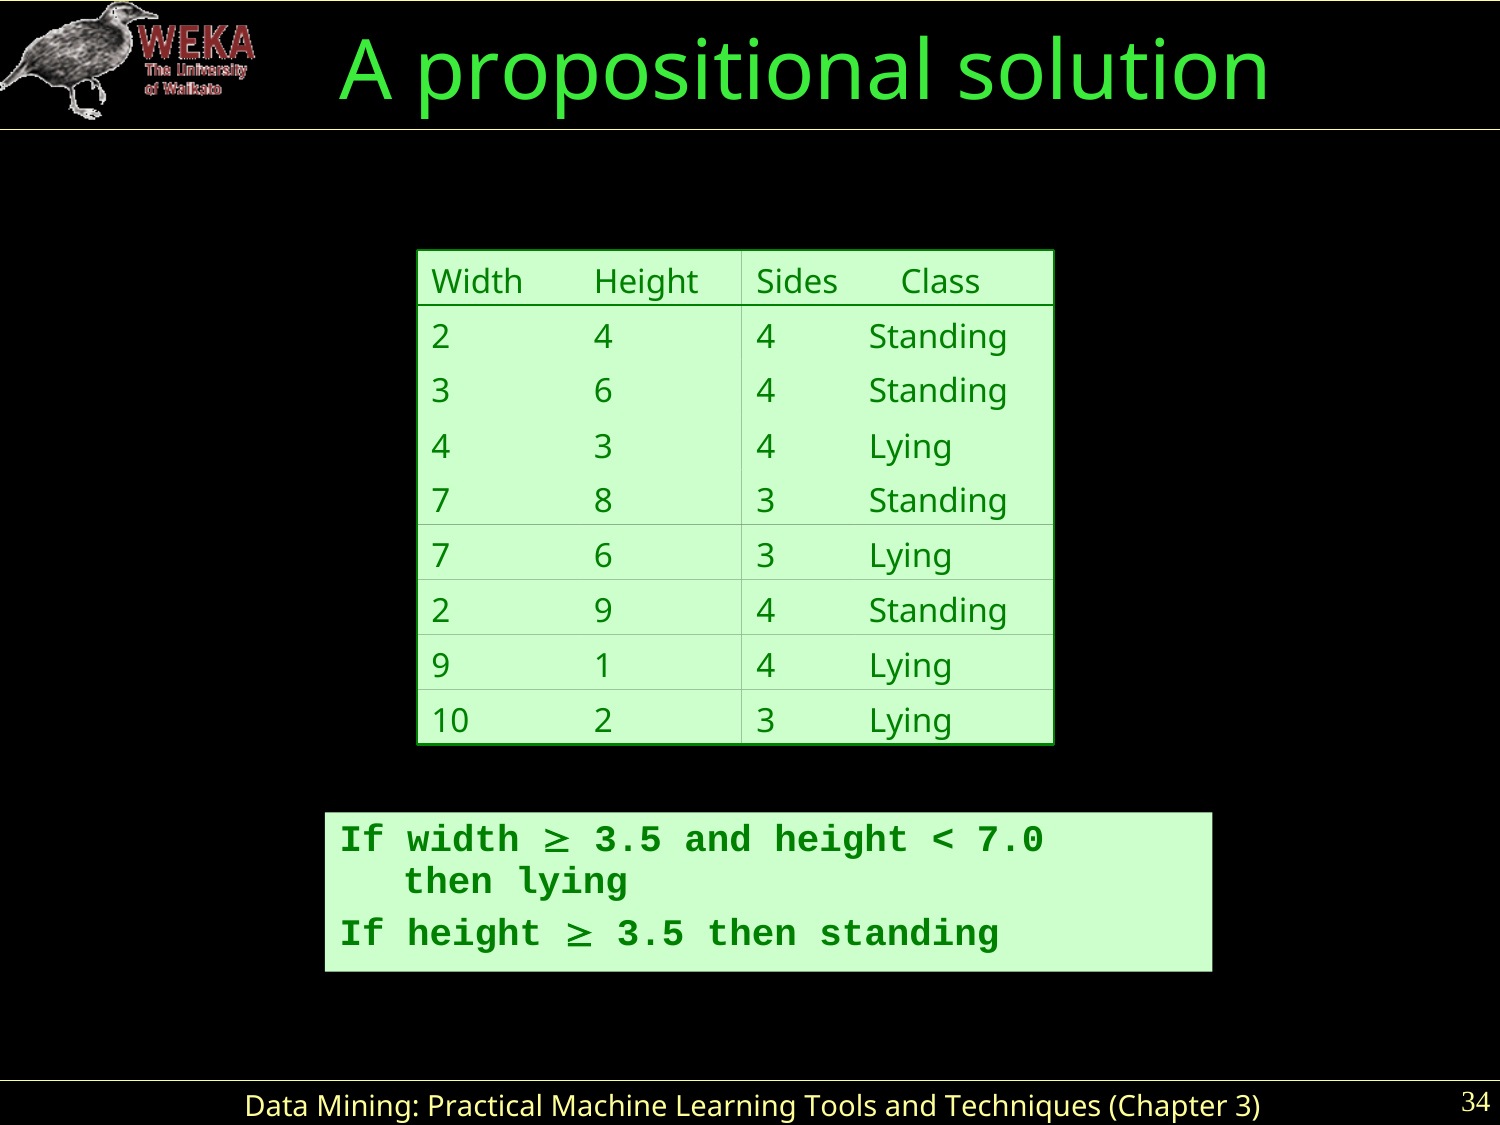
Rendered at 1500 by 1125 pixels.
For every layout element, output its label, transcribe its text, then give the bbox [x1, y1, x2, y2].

text_box Standing [855, 580, 1053, 635]
text_box 7 [418, 525, 580, 580]
text_box 6 [580, 525, 742, 580]
text_box 9 [418, 635, 580, 690]
text_box 4 [742, 306, 855, 360]
text_box Lying [855, 635, 1053, 690]
text_box 3 [742, 525, 855, 580]
text_box Sides [742, 251, 886, 304]
text_box Lying [855, 525, 1053, 580]
text_box 3 [418, 360, 580, 415]
text_box 2 [418, 580, 580, 635]
text_box If width  3.5 and height < 7.0 then lying If height  3.5 then standing [324, 812, 1213, 972]
text_box 9 [580, 580, 742, 635]
text_box Standing [855, 306, 1053, 360]
text_box 3 [742, 470, 855, 525]
text_box 4 [742, 635, 855, 690]
title A propositional solution [324, 0, 1500, 148]
text_box Standing [855, 470, 1053, 525]
text_box Width [418, 251, 580, 304]
text_box 8 [580, 470, 742, 525]
text_box Standing [855, 360, 1053, 415]
text_box 4 [580, 306, 742, 360]
text_box 4 [418, 415, 580, 470]
text_box 1 [580, 635, 742, 690]
text_box 2 [418, 306, 580, 360]
text_box Height [580, 251, 742, 304]
text_box 10 [418, 690, 580, 743]
text_box 6 [580, 360, 742, 415]
text_box 3 [580, 415, 742, 470]
text_box Class [886, 251, 1053, 304]
picture [0, 1, 266, 129]
text_box 7 [418, 470, 580, 525]
text_box Lying [855, 690, 1053, 743]
text_box 4 [742, 360, 855, 415]
text_box 4 [742, 415, 855, 470]
text_box 2 [580, 690, 742, 743]
text_box 3 [742, 690, 855, 743]
text_box Lying [855, 415, 1053, 470]
text_box 4 [742, 580, 855, 635]
